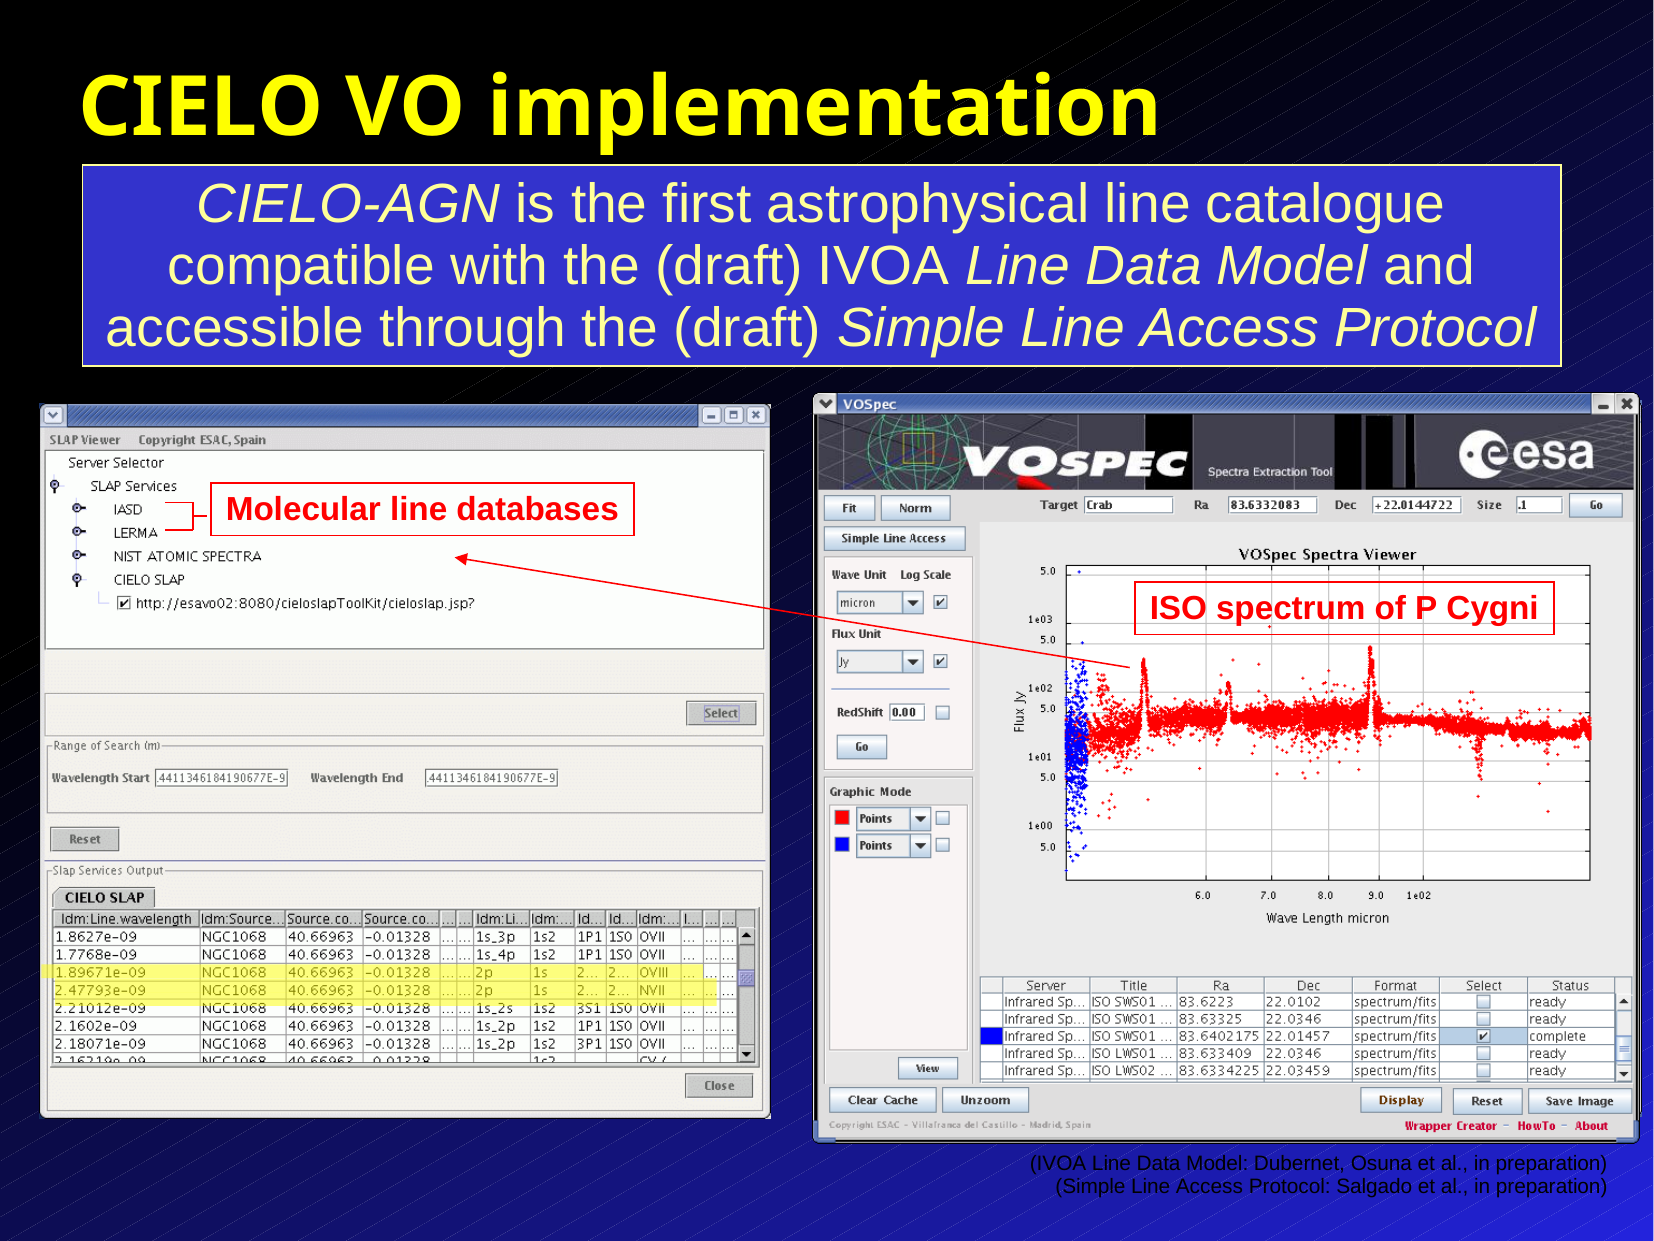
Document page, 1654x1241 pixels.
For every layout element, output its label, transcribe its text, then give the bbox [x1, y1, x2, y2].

text_box [41, 964, 717, 1006]
picture [812, 392, 1642, 1144]
text_box ISO spectrum of P Cygni [1134, 582, 1555, 635]
text_box (IVOA Line Data Model: Dubernet, Osuna et al., in preparation) (Simple Line Access Protocol: Salgado et al., in preparation) [1014, 1144, 1623, 1206]
text_box Molecular line databases [211, 482, 635, 536]
title CIELO VO implementation [0, 41, 1242, 166]
text_box CIELO-AGN is the first astrophysical line catalogue compatible with the (draft) IVOA Line Data Model and accessible through the (draft) Simple Line Access Protocol [82, 165, 1561, 367]
picture [39, 403, 771, 1119]
